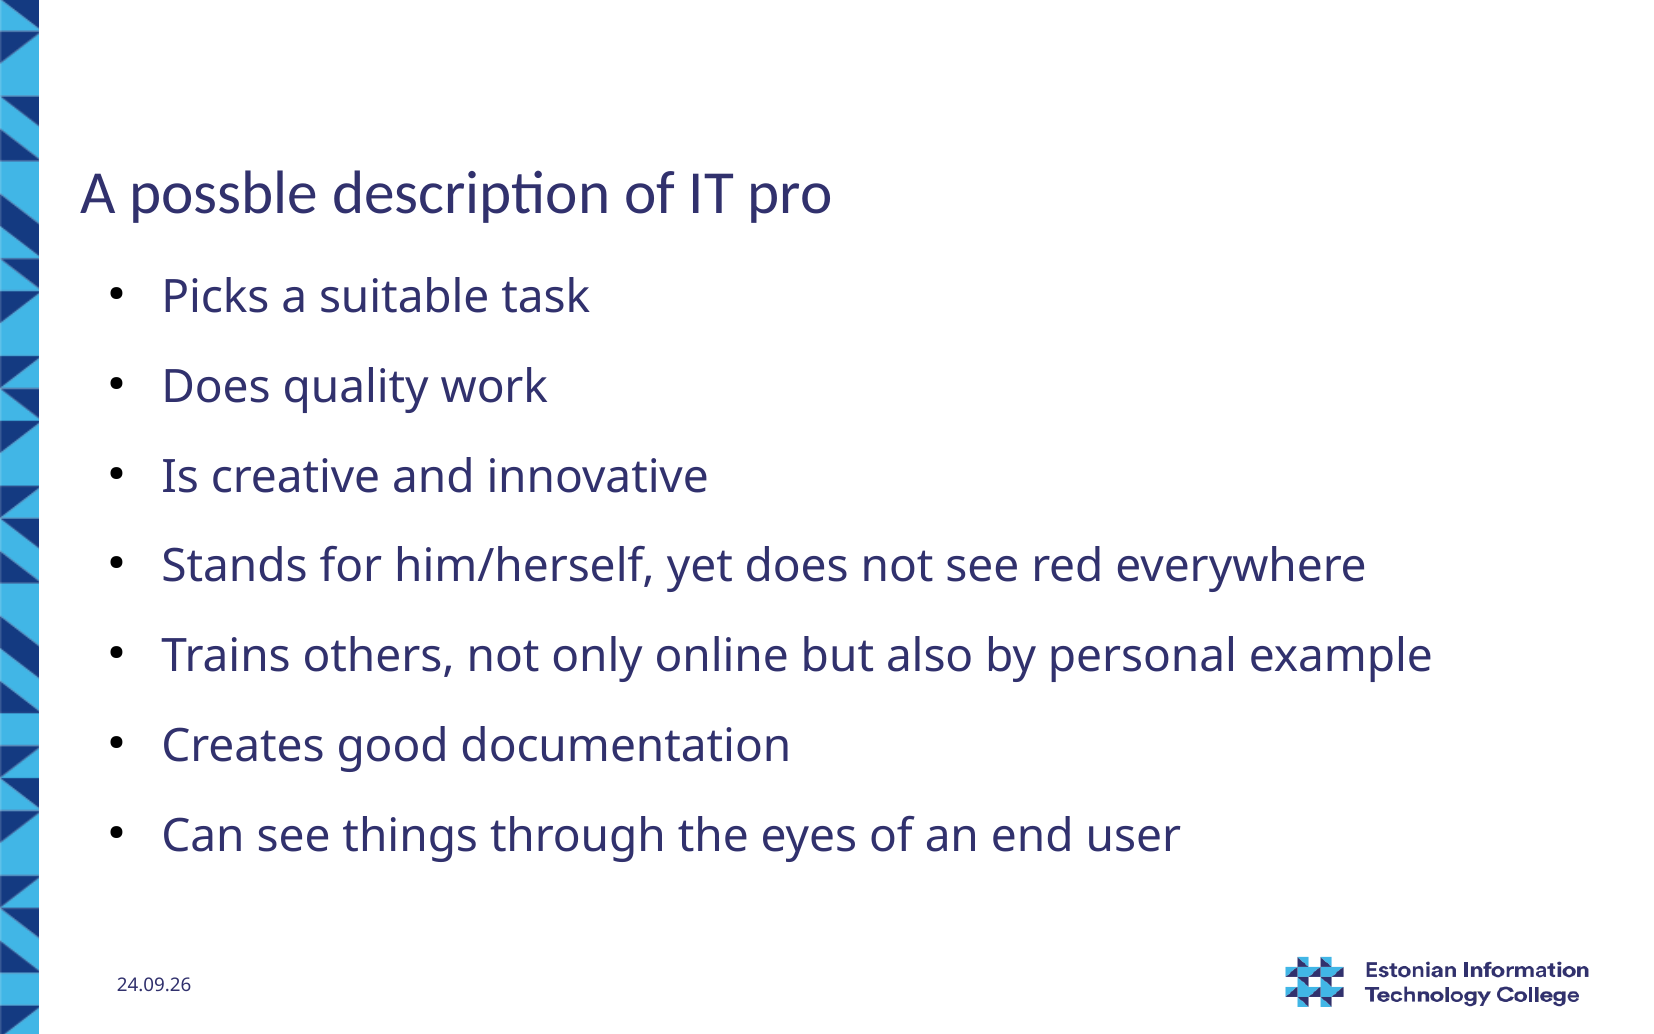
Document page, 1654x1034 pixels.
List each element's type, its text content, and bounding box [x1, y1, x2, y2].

list Picks a suitable task Does quality work Is creative and innovative Stands for him/herself, yet does not see red everywhere Trains others, not only online but also by personal example Creates good documentation Can see things through the eyes of an end user [90, 263, 1503, 939]
title A possble description of IT pro [80, 111, 1217, 284]
